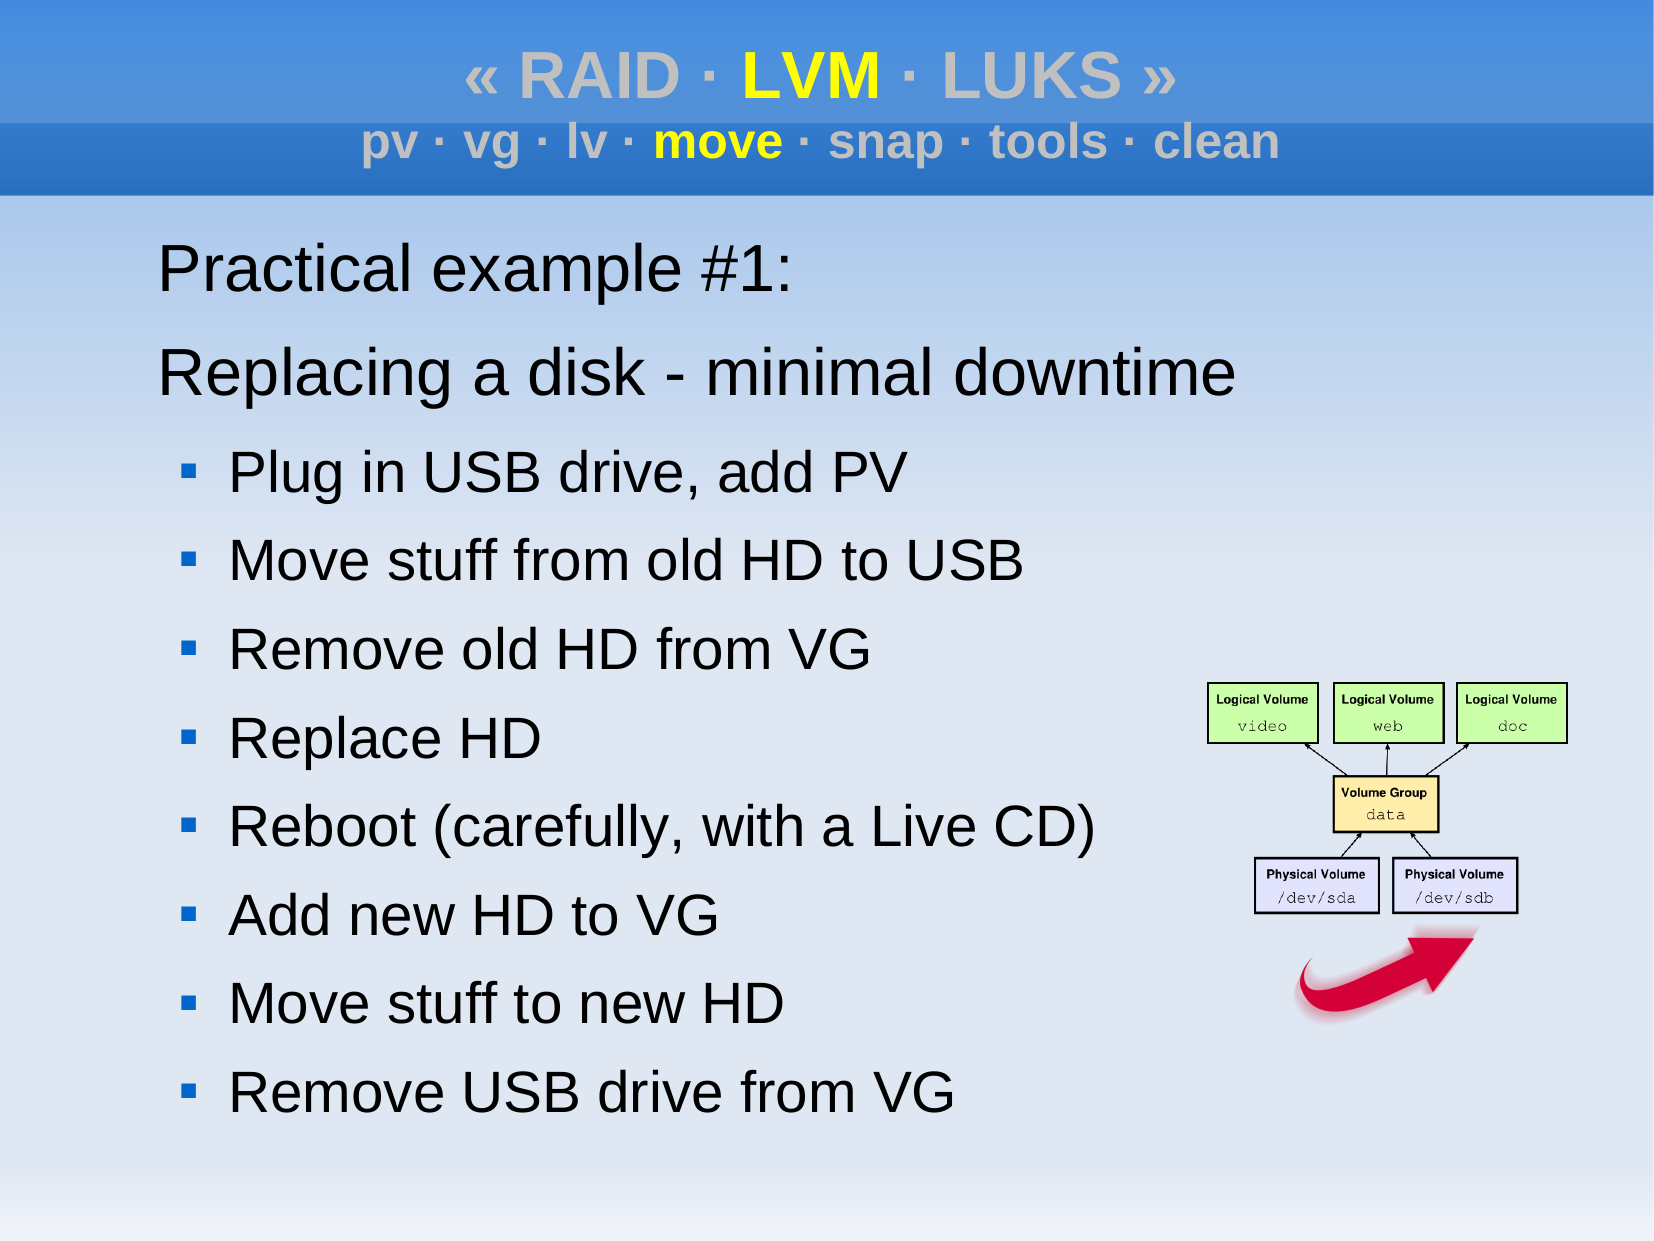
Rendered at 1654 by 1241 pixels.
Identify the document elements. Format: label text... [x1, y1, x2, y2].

list Practical example #1: Replacing a disk - minimal downtime Plug in USB drive, add PV Move stuff from old HD to USB Remove old HD from VG Replace HD Reboot (carefully, with a Live CD) Add new HD to VG Move stuff to new HD Remove USB drive from VG [86, 230, 1576, 1126]
picture [0, 0, 1654, 1241]
title « RAID · LVM · LUKS » pv · vg · lv · move · snap · tools · clean [76, 0, 1565, 208]
